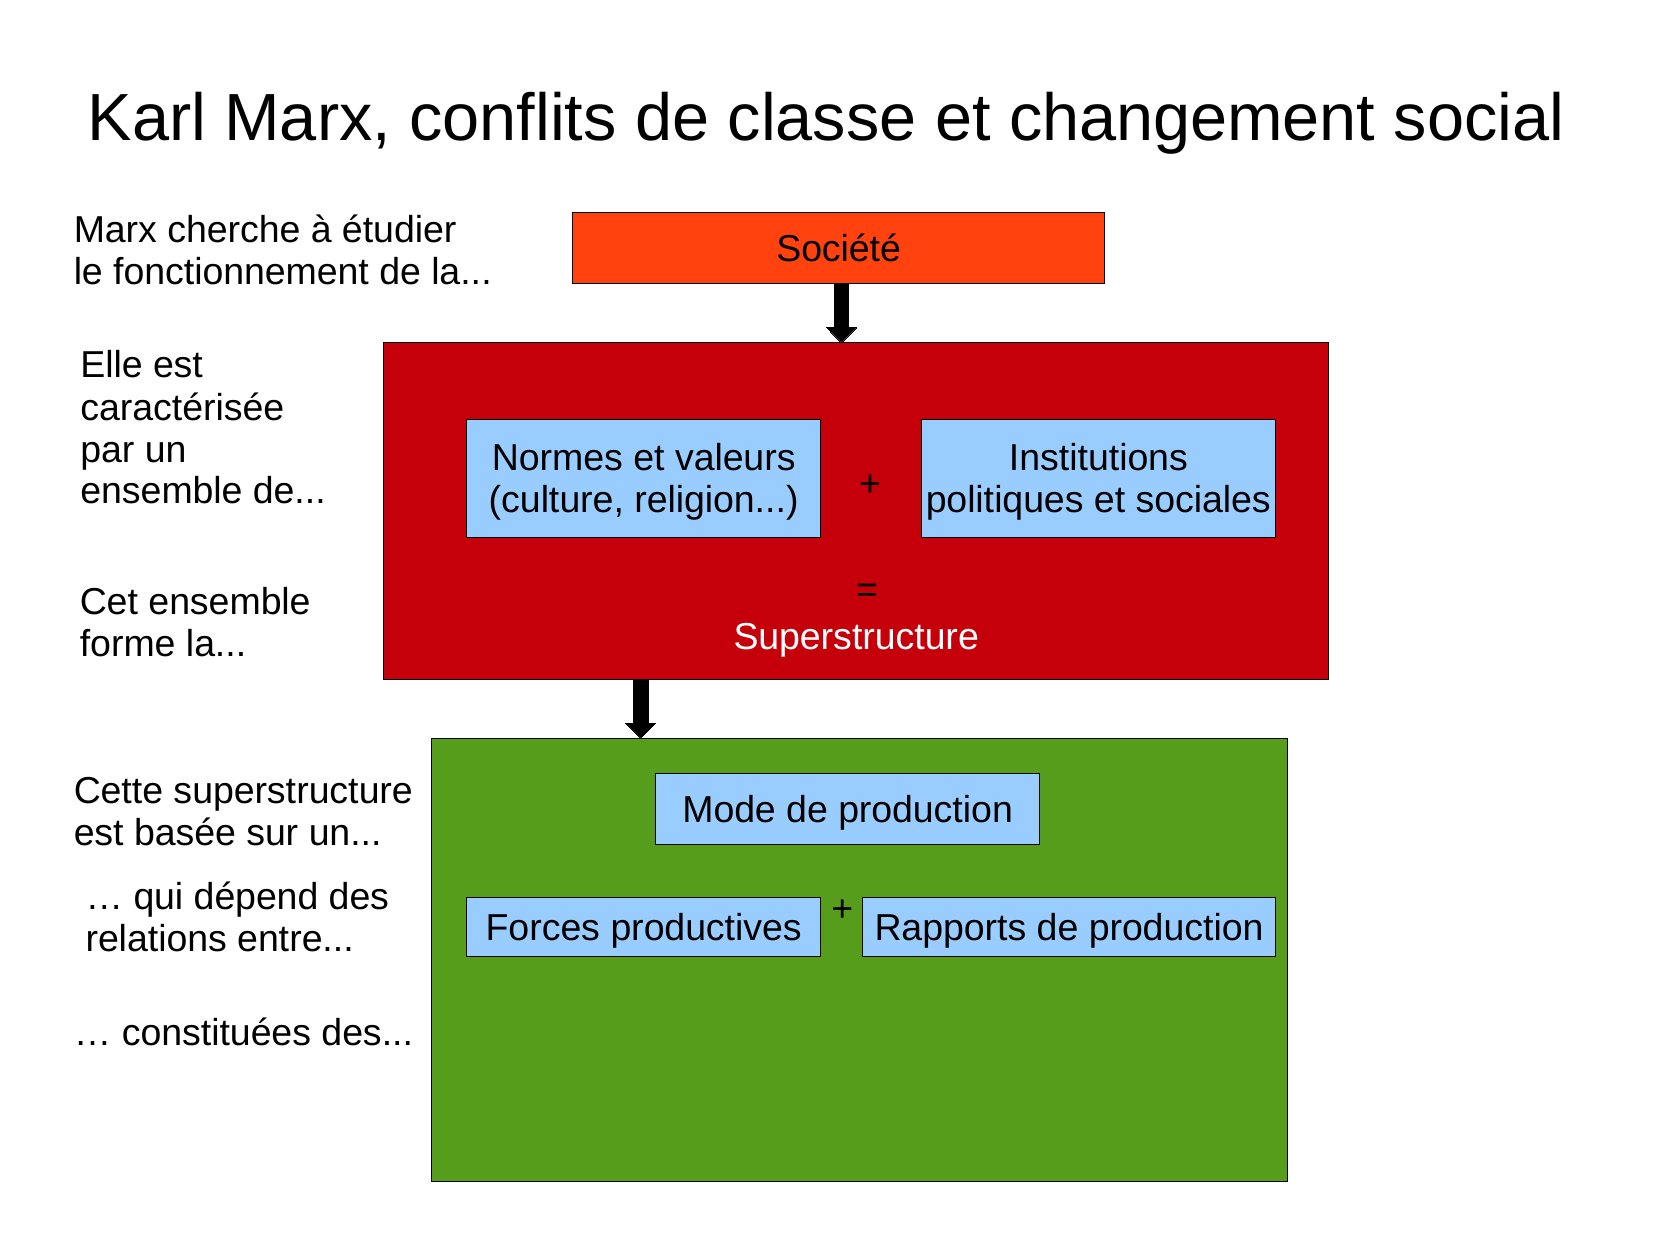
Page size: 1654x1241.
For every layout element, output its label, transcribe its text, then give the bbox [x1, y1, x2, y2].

text_box = [841, 561, 893, 618]
text_box Mode de production [655, 773, 1040, 845]
text_box Marx cherche à étudier le fonctionnement de la... [59, 200, 519, 438]
text_box Normes et valeurs (culture, religion...) [466, 419, 821, 538]
text_box + [844, 454, 897, 512]
text_box Société [572, 212, 1105, 284]
text_box [826, 283, 857, 343]
text_box Cet ensemble forme la... [64, 572, 360, 672]
text_box Rapports de production [862, 897, 1276, 957]
text_box … constituées des... [59, 1003, 429, 1061]
text_box Institutions politiques et sociales [921, 419, 1276, 538]
title Karl Marx, conflits de classe et changement social [82, 56, 1571, 178]
text_box Elle est caractérisée par un ensemble de... [65, 336, 342, 520]
text_box … qui dépend des relations entre... [70, 868, 416, 967]
text_box Cette superstructure est basée sur un... [59, 761, 429, 861]
text_box Superstructure [383, 342, 1329, 680]
text_box + [816, 879, 869, 937]
text_box Forces productives [466, 897, 821, 957]
text_box [431, 679, 1288, 1182]
